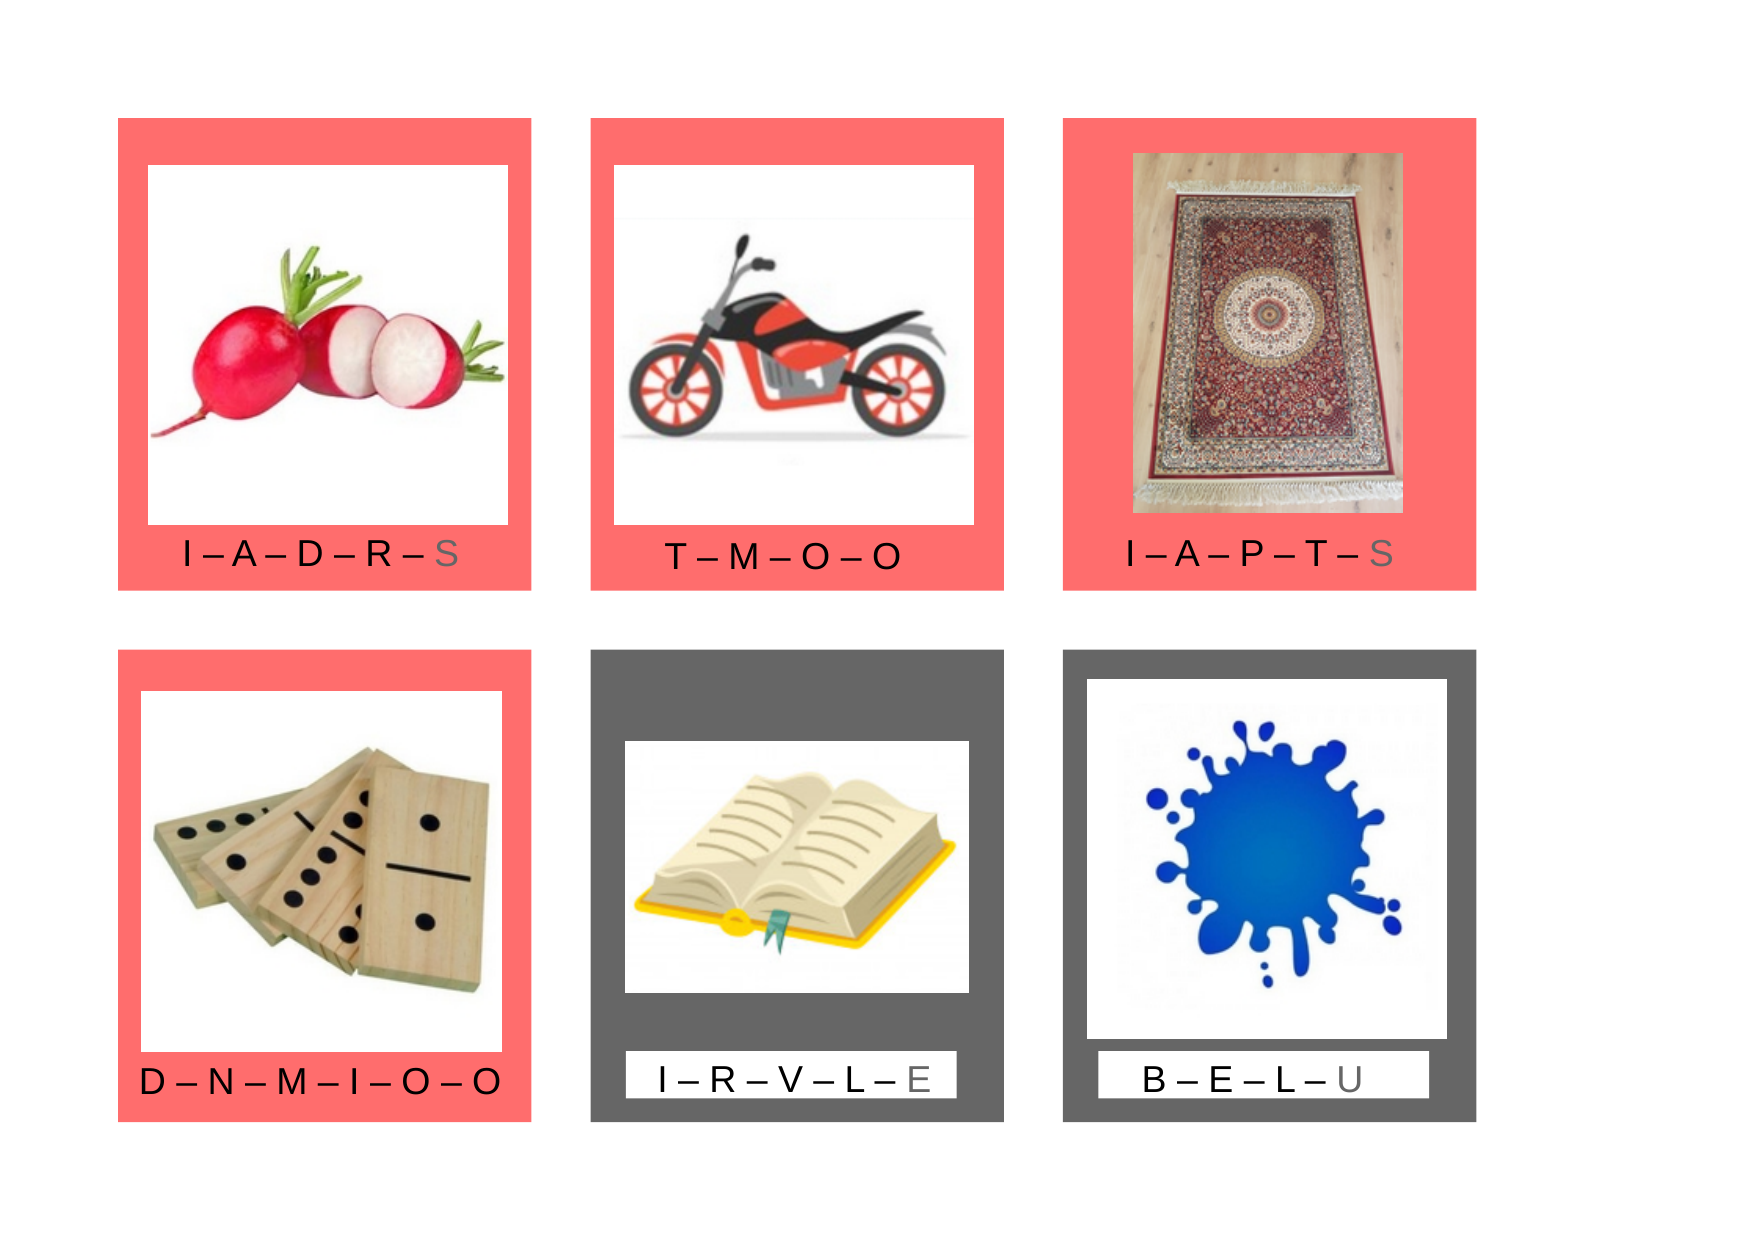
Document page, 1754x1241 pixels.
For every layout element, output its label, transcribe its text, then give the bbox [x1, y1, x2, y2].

text_box T – M – O – O [649, 527, 927, 585]
text_box I – A – P – T – S [1110, 524, 1420, 582]
picture [148, 165, 508, 525]
text_box [590, 649, 1004, 1123]
picture [614, 165, 974, 525]
text_box [590, 118, 1004, 591]
picture [1087, 679, 1447, 1039]
text_box [118, 649, 532, 1123]
text_box [118, 118, 532, 591]
text_box I – R – V – L – E [642, 1051, 957, 1108]
text_box I – A – D – R – S [167, 524, 485, 582]
picture [1133, 153, 1403, 513]
picture [625, 741, 969, 993]
text_box D – N – M – I – O – O [124, 1053, 528, 1111]
text_box [1062, 649, 1477, 1123]
text_box B – E – L – U [1126, 1051, 1389, 1108]
picture [141, 691, 502, 1052]
text_box [1062, 118, 1477, 591]
